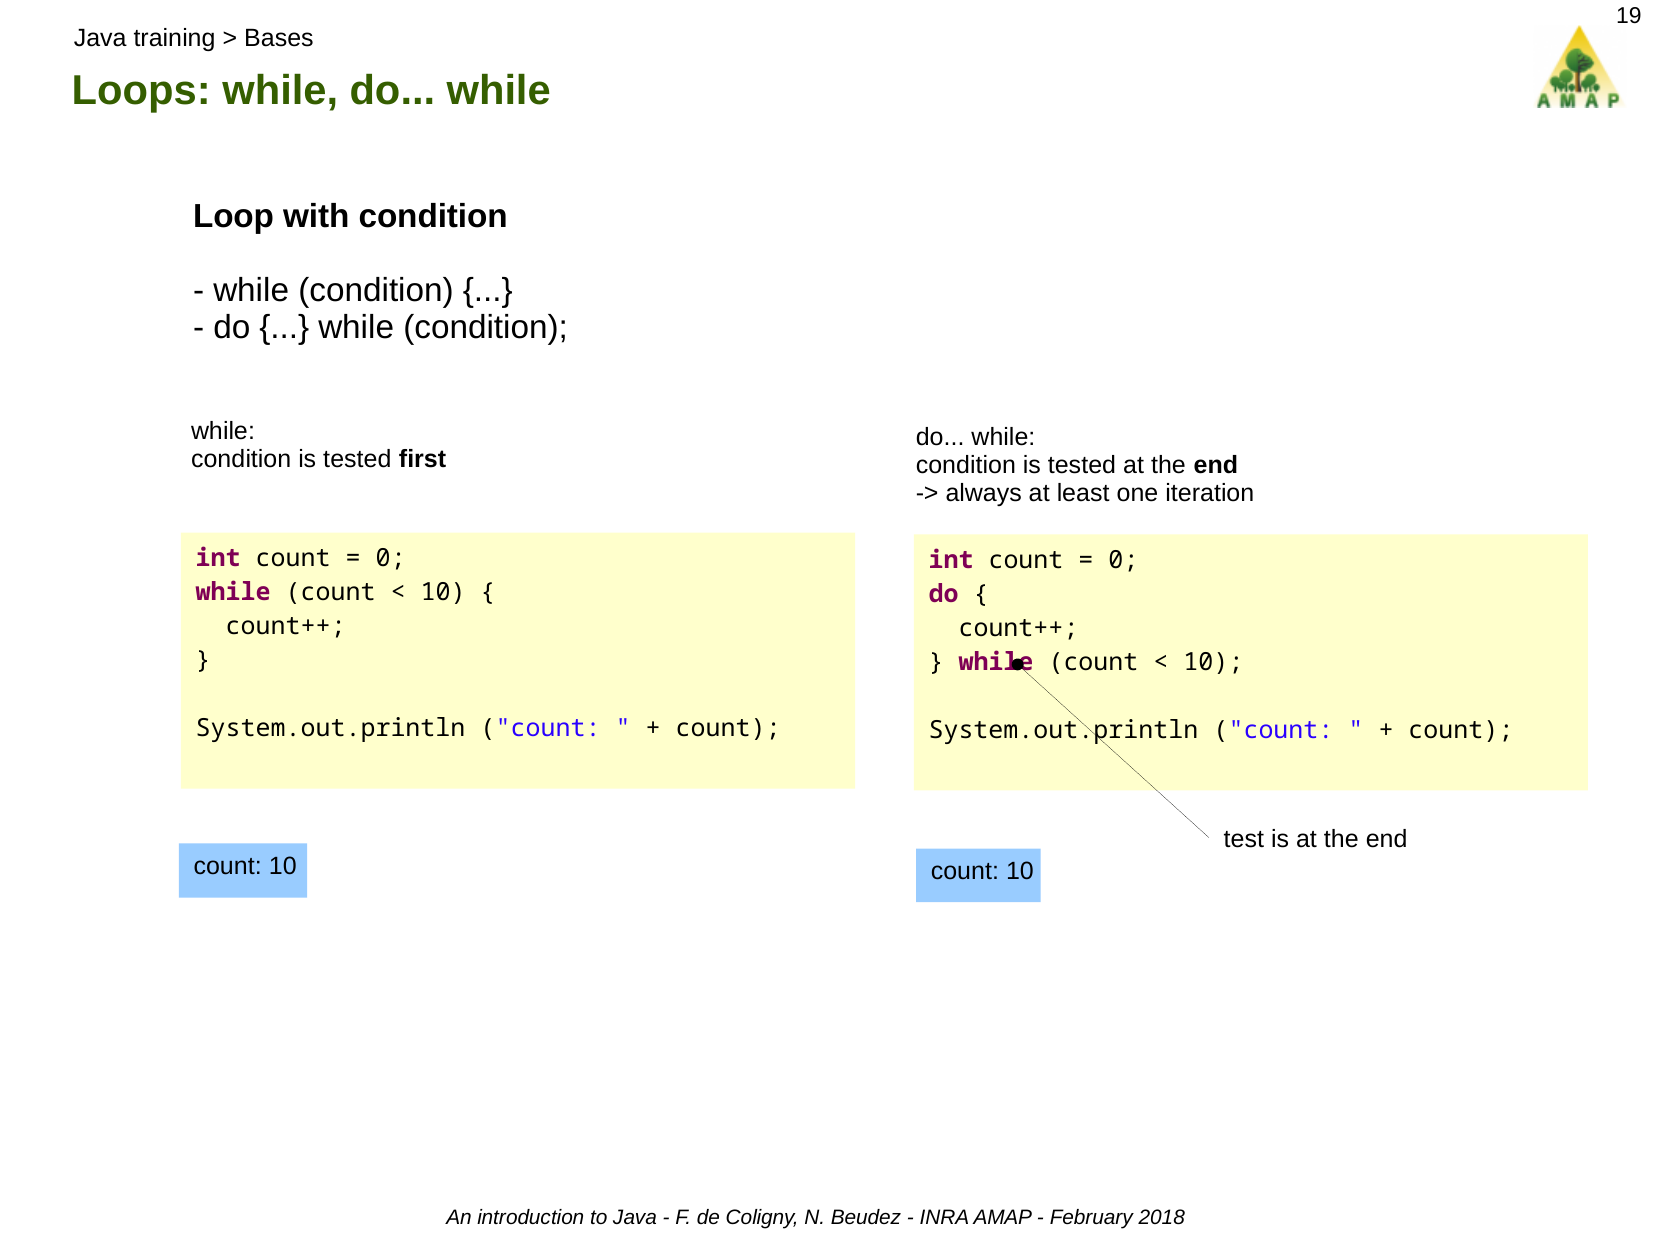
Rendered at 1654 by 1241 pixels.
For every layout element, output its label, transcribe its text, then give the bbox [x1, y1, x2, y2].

text_box int count = 0; while (count < 10) { count++; } System.out.println ("count: " + count); [180, 532, 856, 761]
text_box Java training > Bases [59, 16, 1004, 60]
text_box Loop with condition - while (condition) {...} - do {...} while (condition); [178, 190, 832, 355]
text_box count: 10 [916, 848, 1041, 903]
text_box while: condition is tested first [176, 408, 537, 481]
text_box int count = 0; do { count++; } while (count < 10); System.out.println ("count: " + count); [913, 534, 1588, 763]
text_box do... while: condition is tested at the end -> always at least one iteration [901, 415, 1428, 516]
text_box Loops: while, do... while [56, 59, 1120, 121]
picture [1533, 25, 1627, 108]
text_box test is at the end [1208, 817, 1426, 861]
text_box count: 10 [178, 843, 308, 898]
